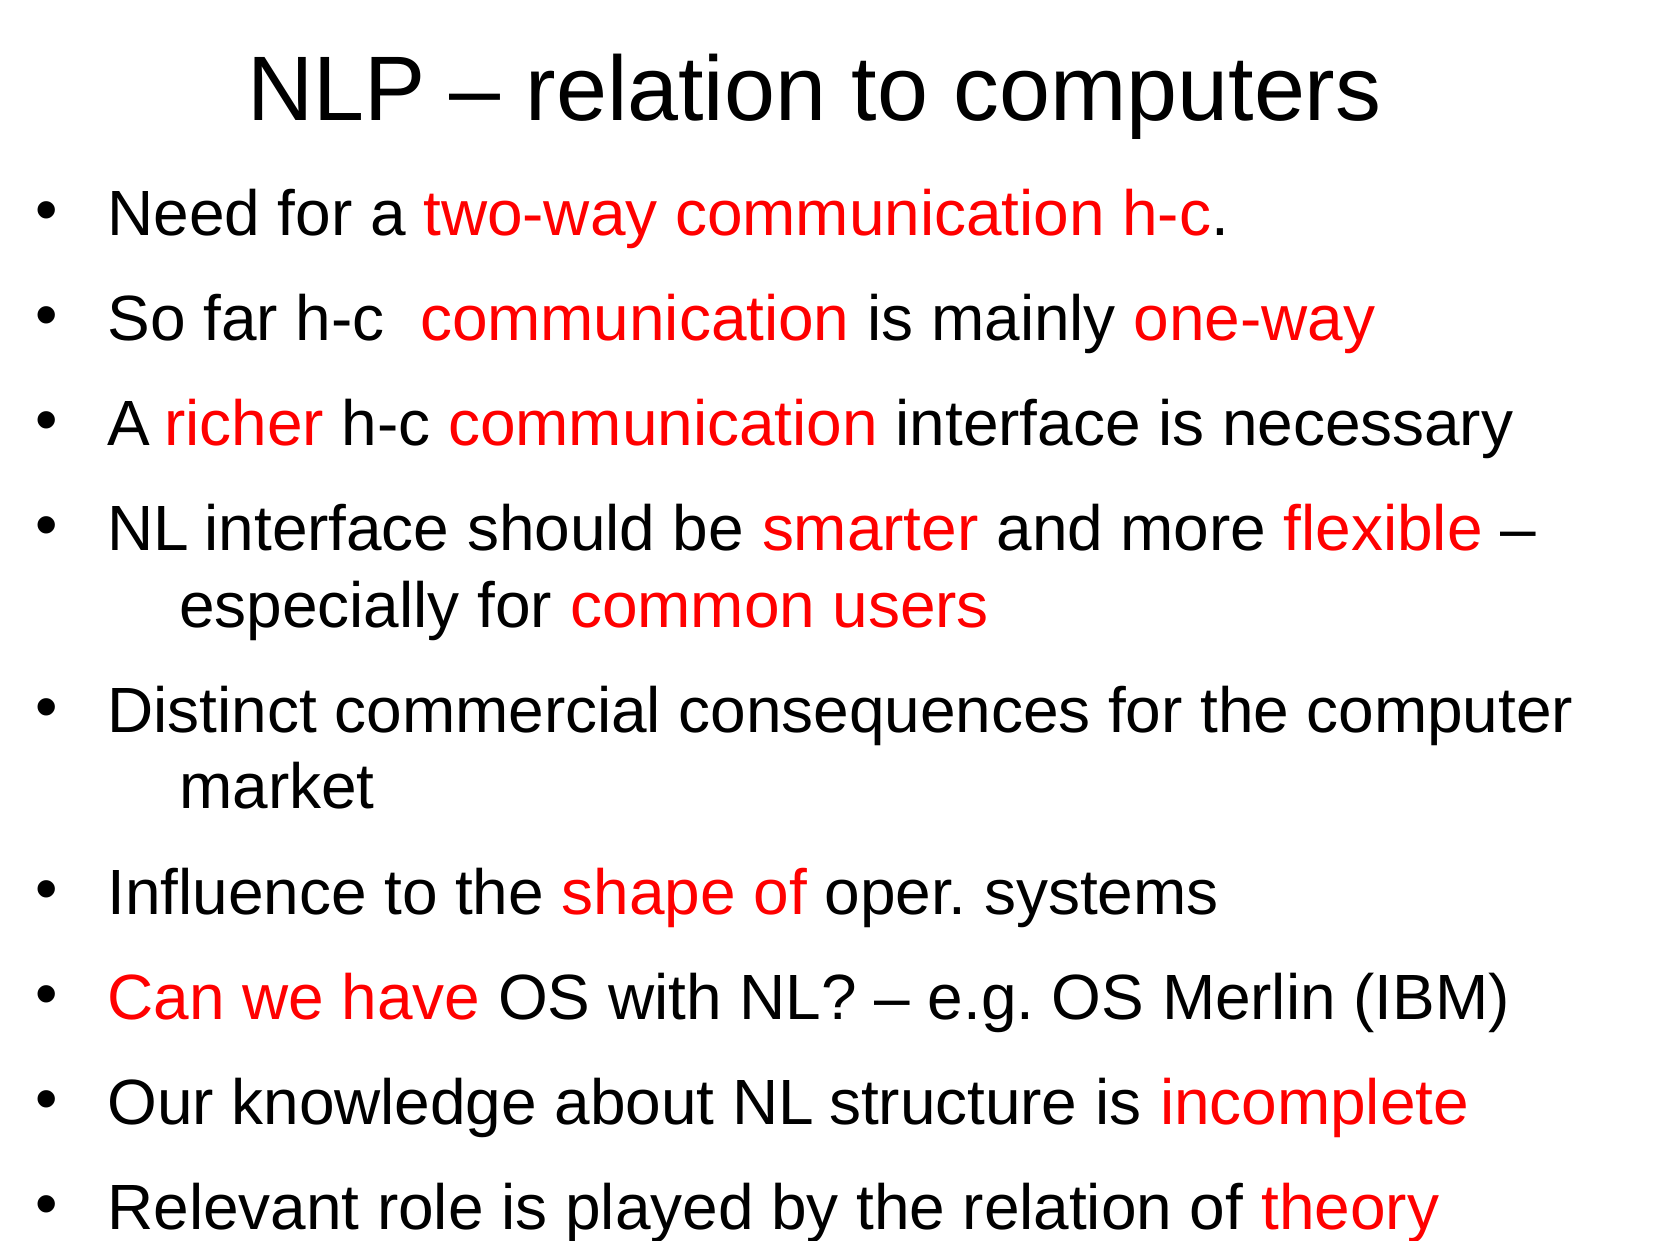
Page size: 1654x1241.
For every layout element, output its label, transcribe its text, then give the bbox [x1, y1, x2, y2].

title NLP – relation to computers [59, 23, 1571, 144]
list Need for a two-way communication h-c. So far h-c communication is mainly one-way A richer h-c communication interface is necessary NL interface should be smarter and more flexible – especially for common users Distinct commercial consequences for the computer market Influence to the shape of oper. systems Can we have OS with NL? – e.g. OS Merlin (IBM) Our knowledge about NL structure is incomplete Relevant role is played by the relation of theory (research) and applications [35, 171, 1625, 1241]
